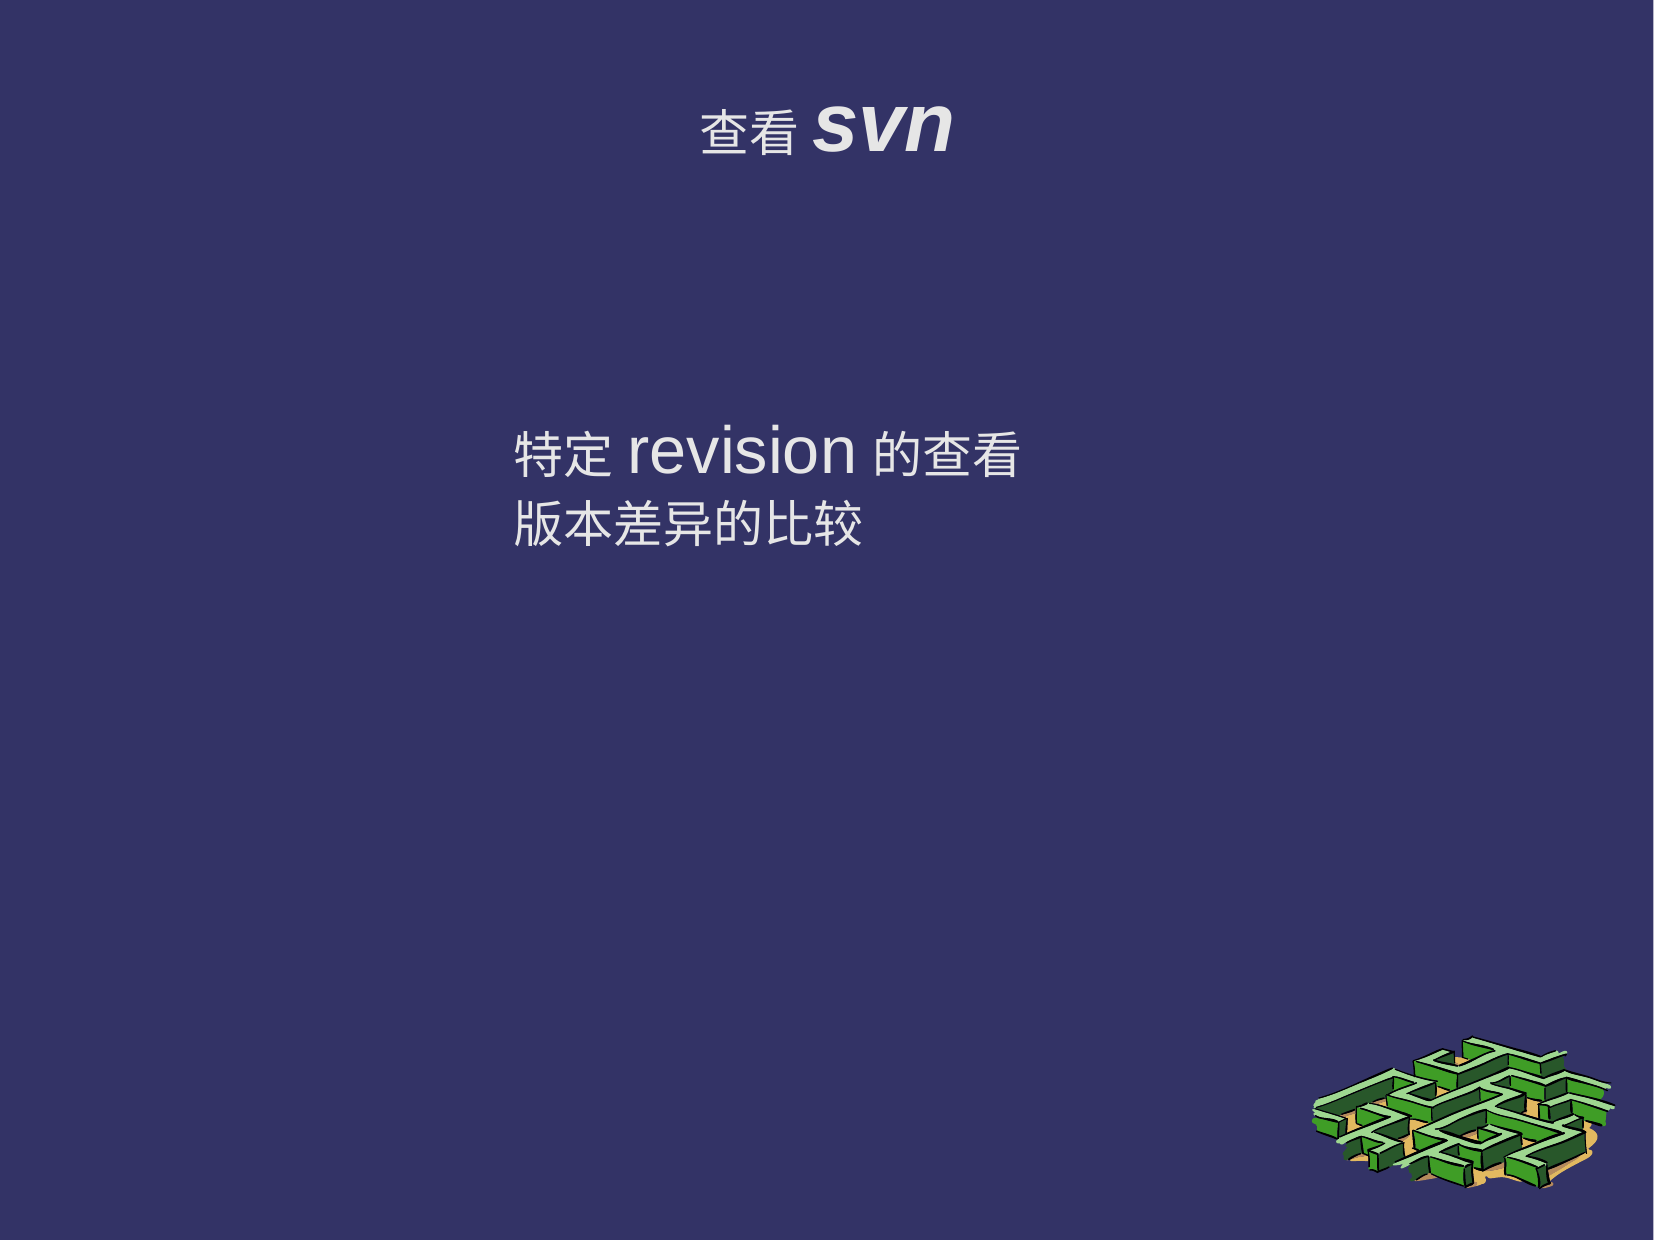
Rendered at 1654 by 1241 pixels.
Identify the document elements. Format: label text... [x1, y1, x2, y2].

title 查看svn [121, 19, 1534, 227]
list 特定revision的查看 版本差异的比较 [501, 413, 1570, 1147]
